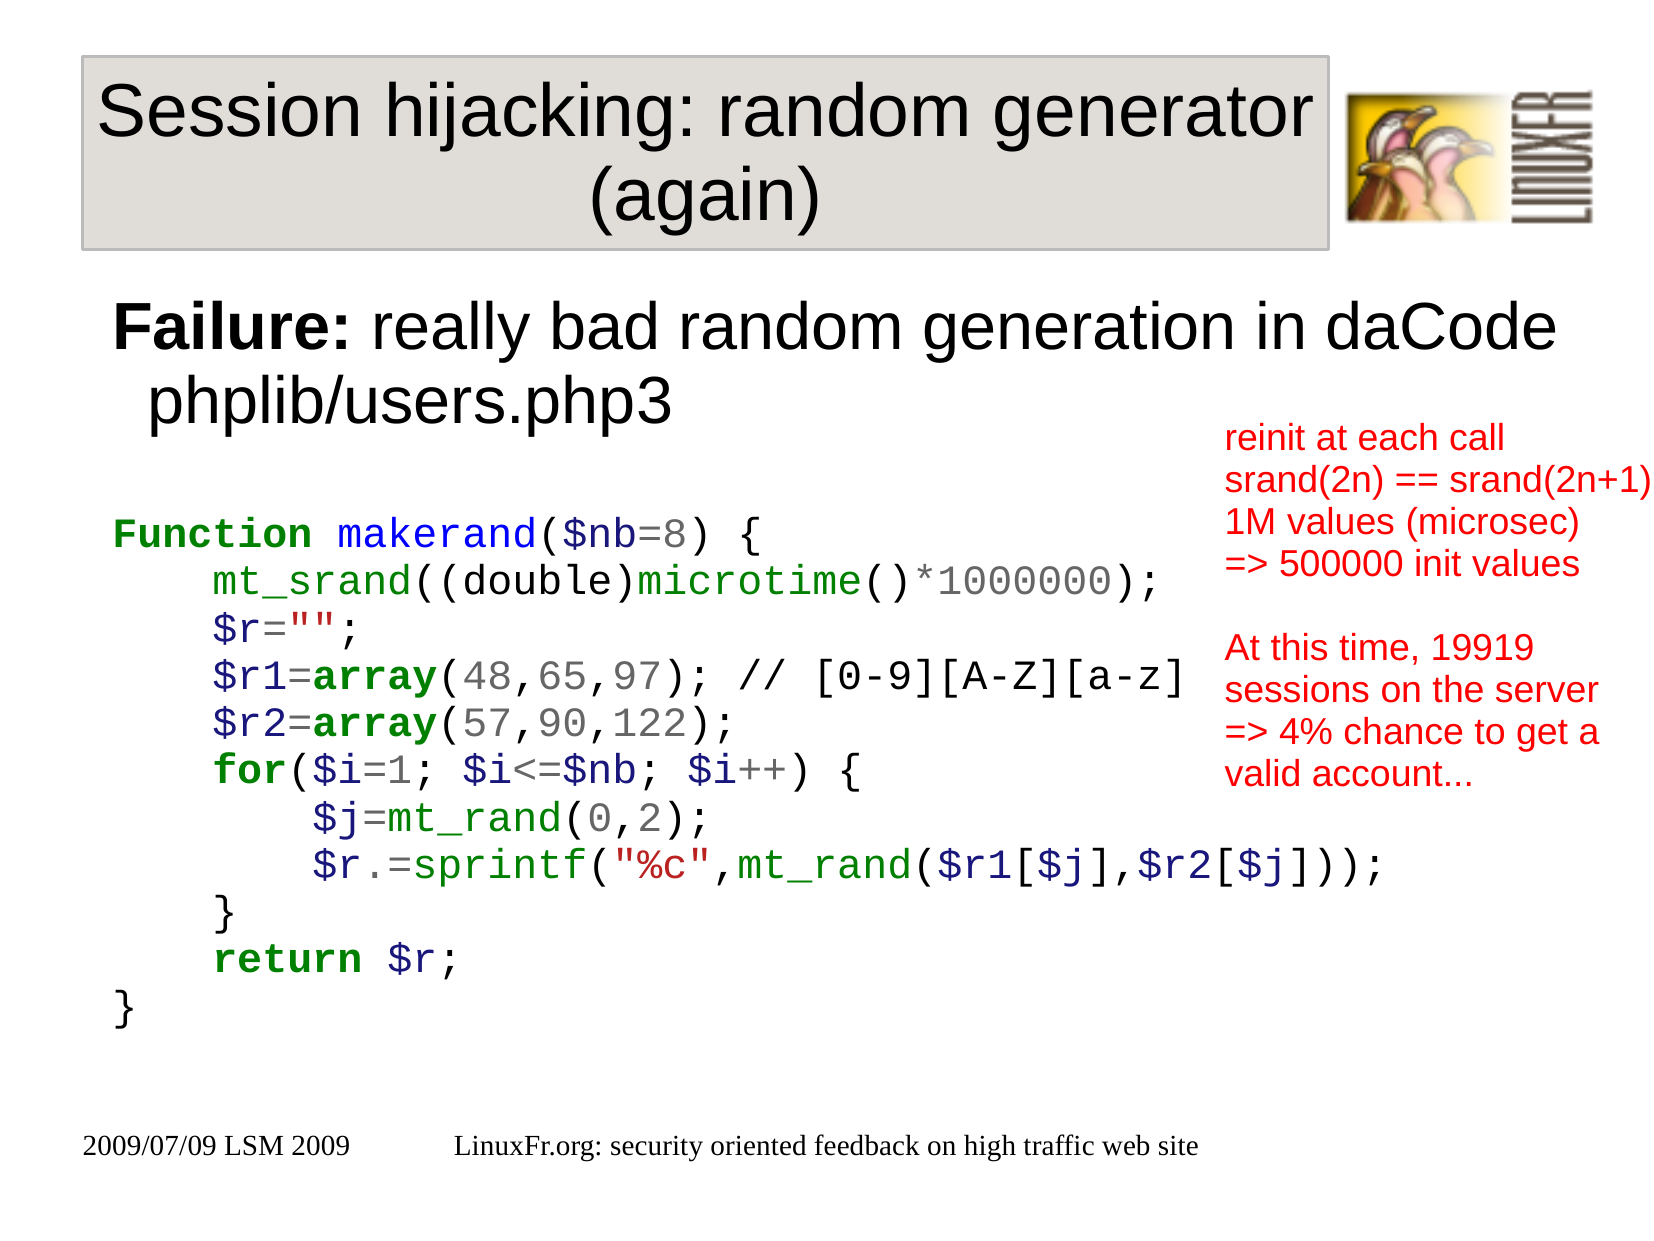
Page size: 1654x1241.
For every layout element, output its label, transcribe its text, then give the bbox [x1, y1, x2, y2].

picture [1341, 88, 1601, 229]
title Session hijacking: random generator (again) [82, 56, 1329, 250]
text_box reinit at each call srand(2n) == srand(2n+1) 1M values (microsec) => 500000 init values At this time, 19919 sessions on the server => 4% chance to get a valid account... [1209, 409, 1654, 853]
subtitle Failure: really bad random generation in daCode phplib/users.php3 Function makerand($nb=8) { mt_srand((double)microtime()*1000000); $r=""; $r1=array(48,65,97); // [0-9][A-Z][a-z] $r2=array(57,90,122); for($i=1; $i<=$nb; $i++) { $j=mt_rand(0,2); $r.=sprintf("%c",mt_rand($r1[$j],$r2[$j])); } return $r; } [76, 288, 1565, 1108]
